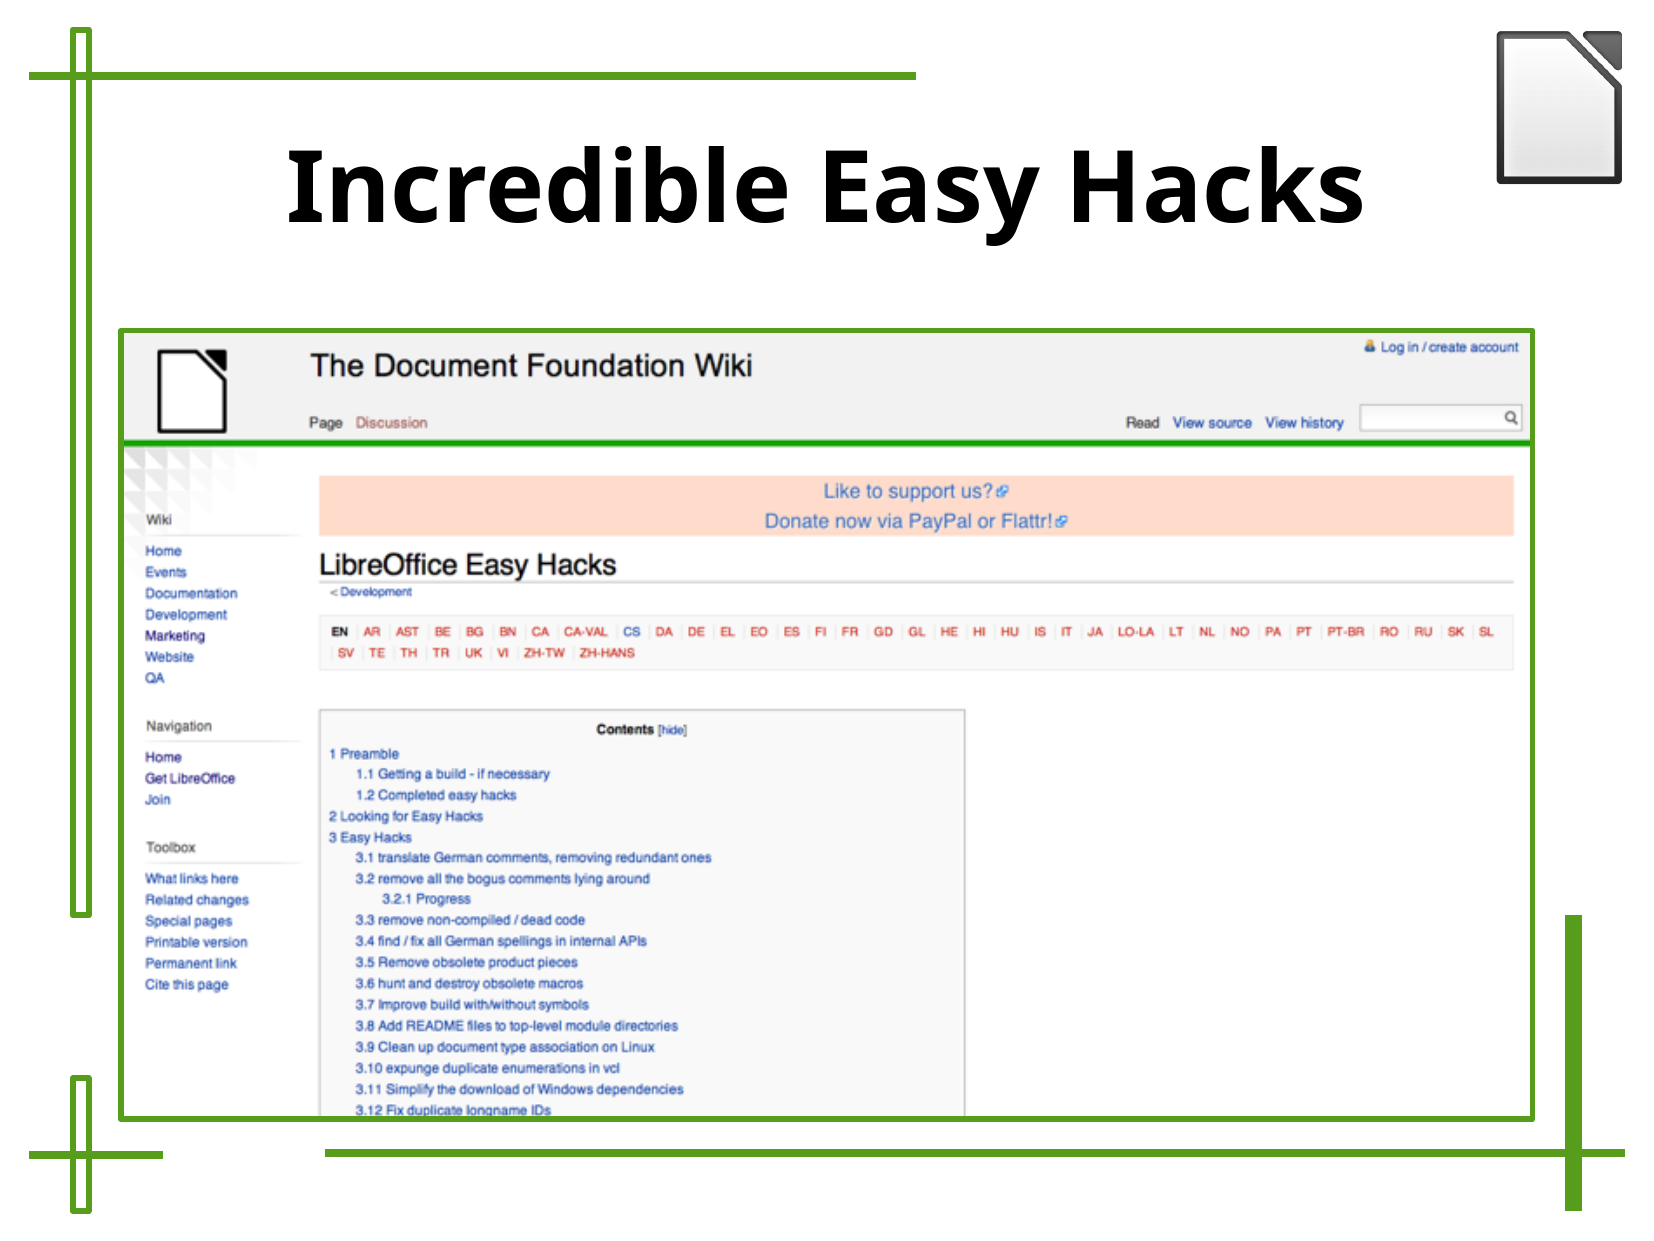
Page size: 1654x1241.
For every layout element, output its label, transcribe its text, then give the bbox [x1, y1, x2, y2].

picture [123, 333, 1530, 1117]
picture [1494, 29, 1624, 186]
title Incredible Easy Hacks [118, 118, 1536, 260]
